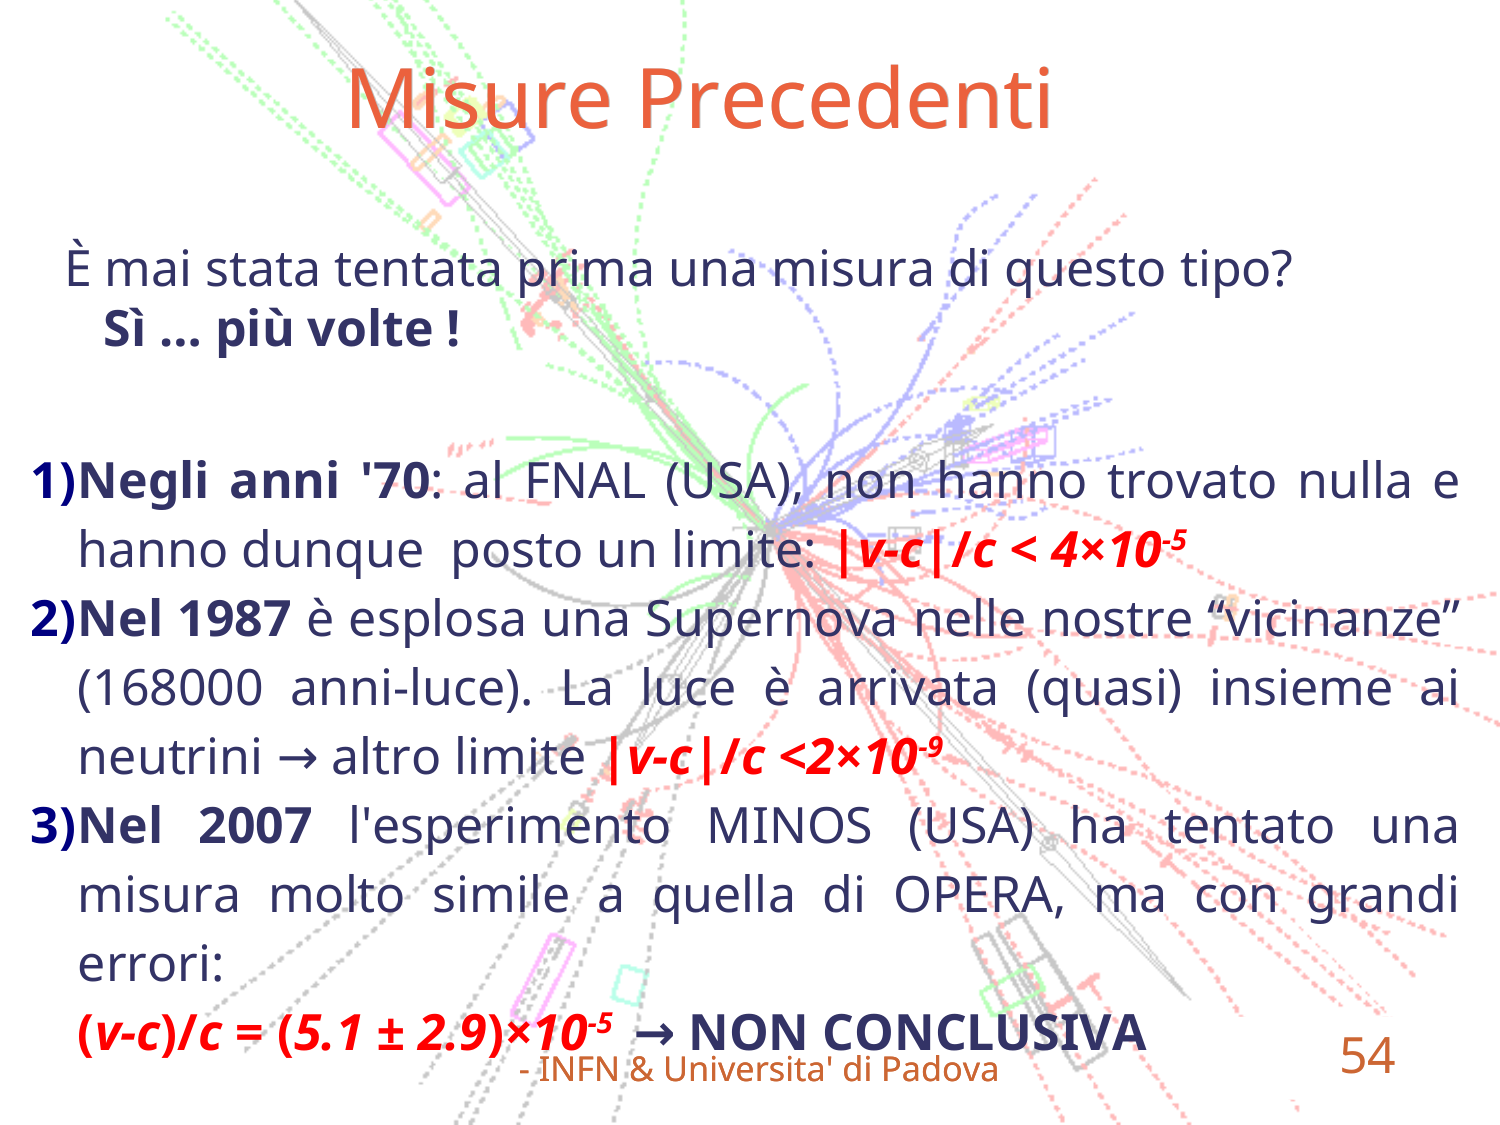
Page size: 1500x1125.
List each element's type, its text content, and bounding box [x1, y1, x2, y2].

picture [0, 0, 1500, 1125]
text_box Misure Precedenti [329, 37, 1125, 153]
text_box Negli anni '70: al FNAL (USA), non hanno trovato nulla e hanno dunque posto un limite: |v-c|/c < 4×10-5 Nel 1987 è esplosa una Supernova nelle nostre “vicinanze” (168000 anni-luce). La luce è arrivata (quasi) insieme ai neutrini → altro limite |v-c|/c <2×10-9 Nel 2007 l'esperimento MINOS (USA) ha tentato una misura molto simile a quella di OPERA, ma con grandi errori: (v-c)/c = (5.1 ± 2.9)×10-5 → NON CONCLUSIVA [16, 431, 1477, 999]
text_box È mai stata tentata prima una misura di questo tipo? Sì … più volte ! [49, 228, 1500, 364]
